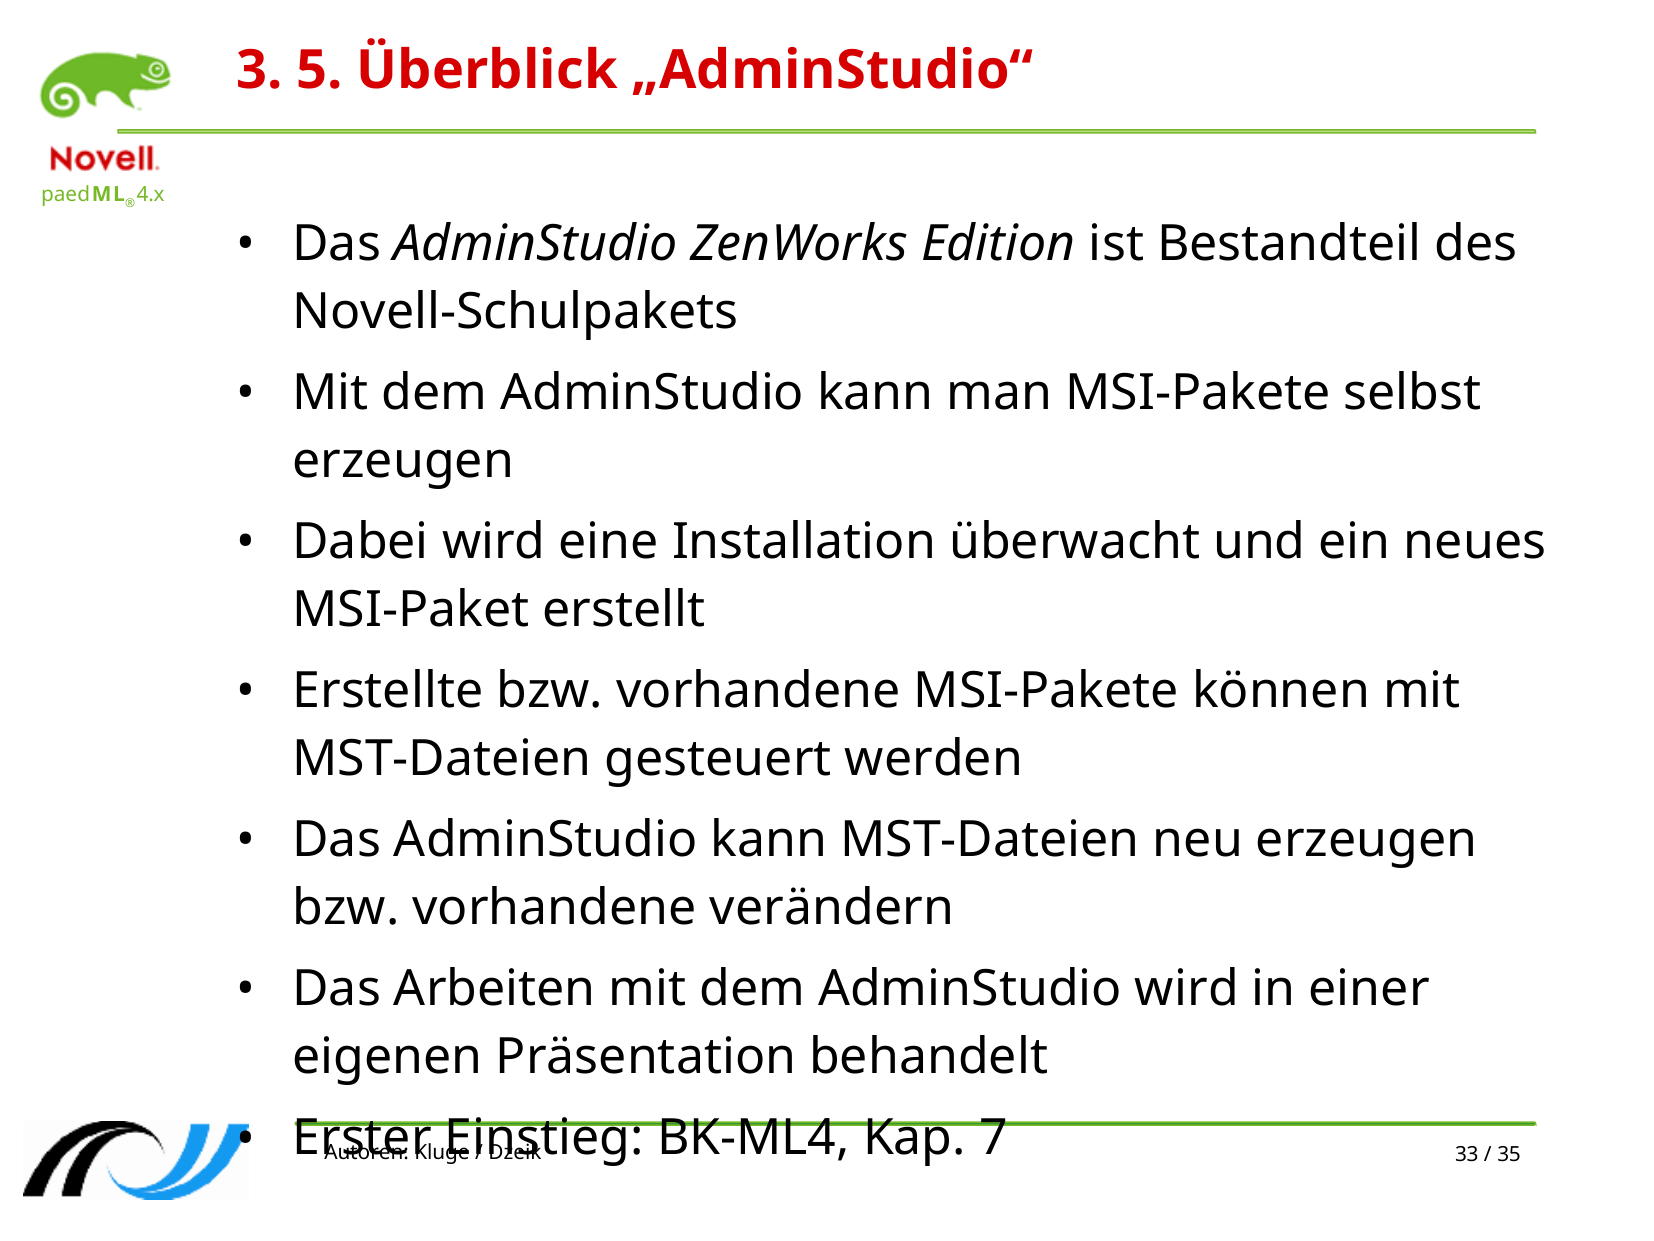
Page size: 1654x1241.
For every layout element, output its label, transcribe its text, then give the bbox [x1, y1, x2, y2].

title 3. 5. Überblick „AdminStudio“ [236, 17, 1536, 119]
picture [23, 1121, 249, 1200]
list Das AdminStudio ZenWorks Edition ist Bestandteil des Novell-Schulpakets Mit dem AdminStudio kann man MSI-Pakete selbst erzeugen Dabei wird eine Installation überwacht und ein neues MSI-Paket erstellt Erstellte bzw. vorhandene MSI-Pakete können mit MST-Dateien gesteuert werden Das AdminStudio kann MST-Dateien neu erzeugen bzw. vorhandene verändern Das Arbeiten mit dem AdminStudio wird in einer eigenen Präsentation behandelt Erster Einstieg: BK-ML4, Kap. 7 [236, 206, 1565, 1067]
picture [26, 35, 184, 193]
